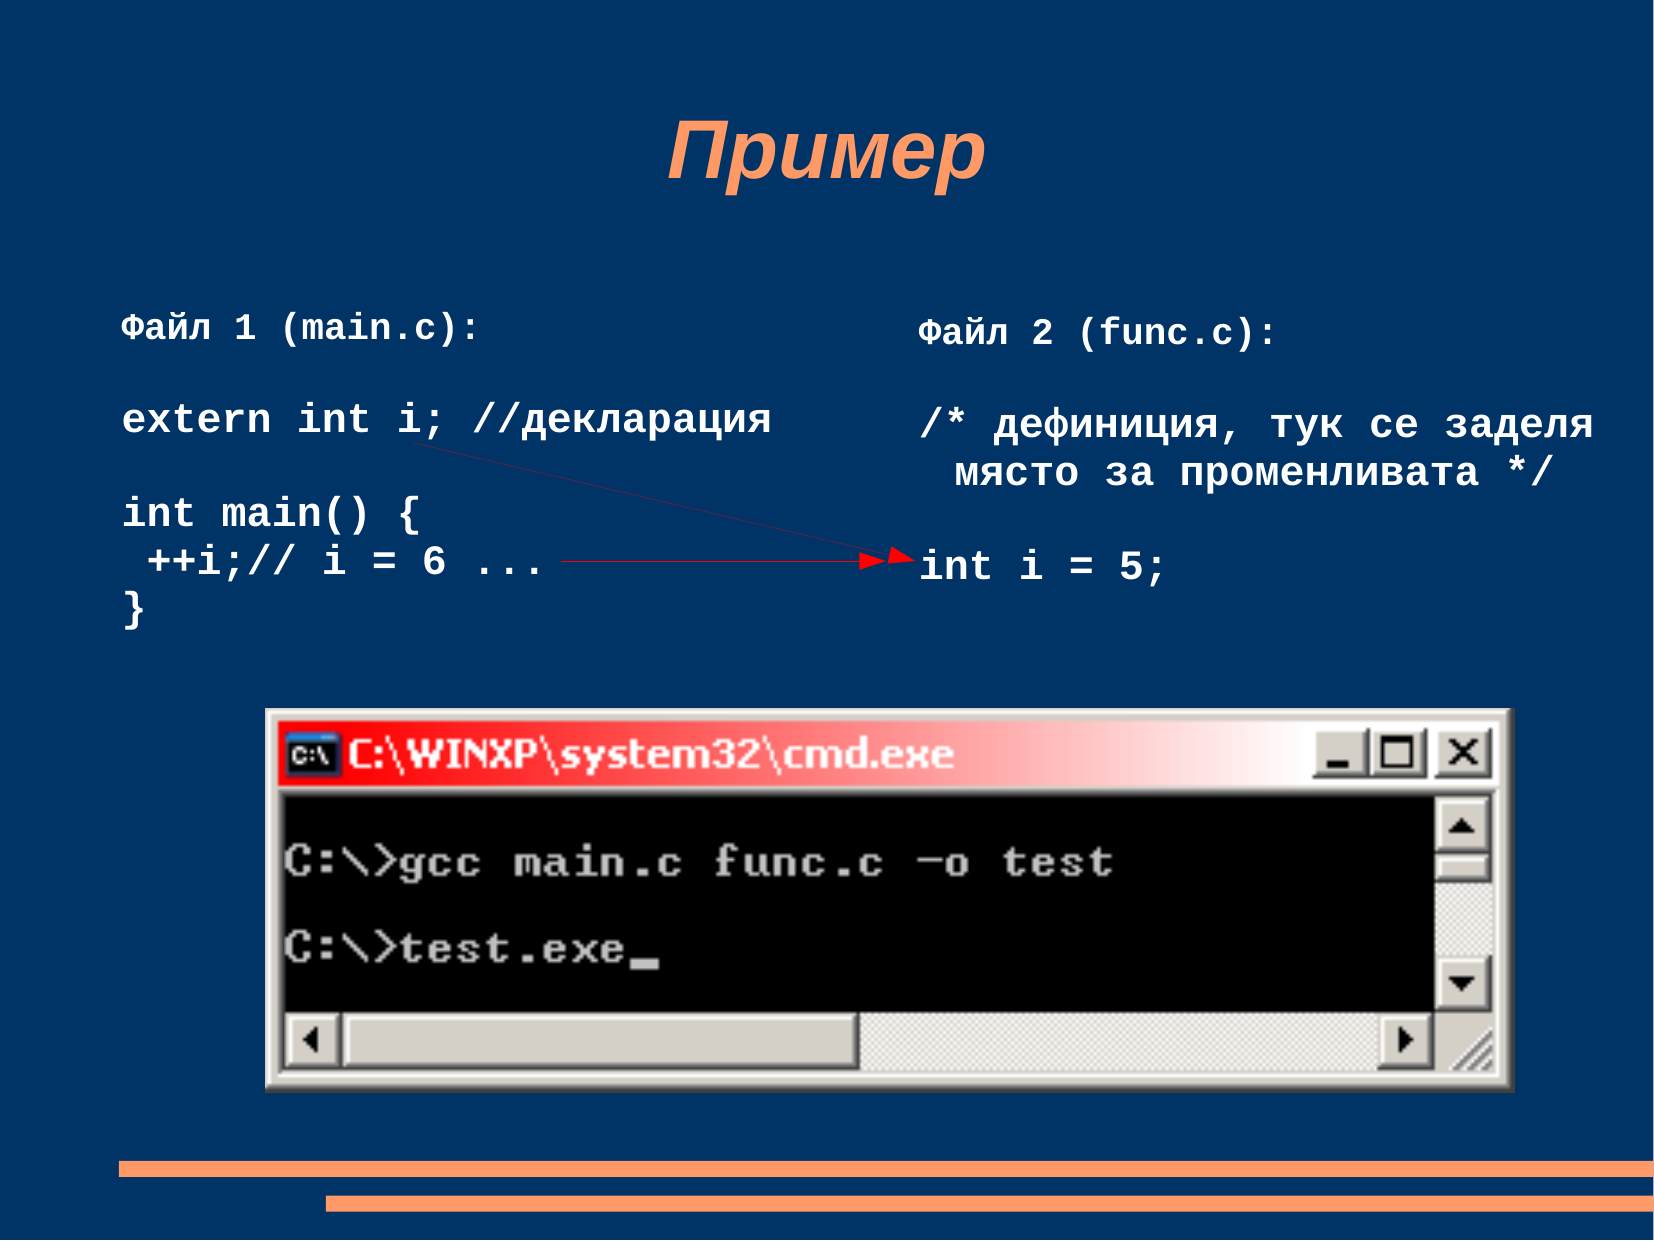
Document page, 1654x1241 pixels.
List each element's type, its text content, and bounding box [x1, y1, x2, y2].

text_box Файл 1 (main.c): extern int i; //декларация int main() { ++i;// i = 6 ... } [121, 262, 827, 680]
title Пример [121, 46, 1534, 254]
picture [265, 708, 1515, 1093]
text_box Файл 2 (func.c): /* дефиниция, тук се заделя място за променливата */ int i = 5; [918, 265, 1625, 683]
